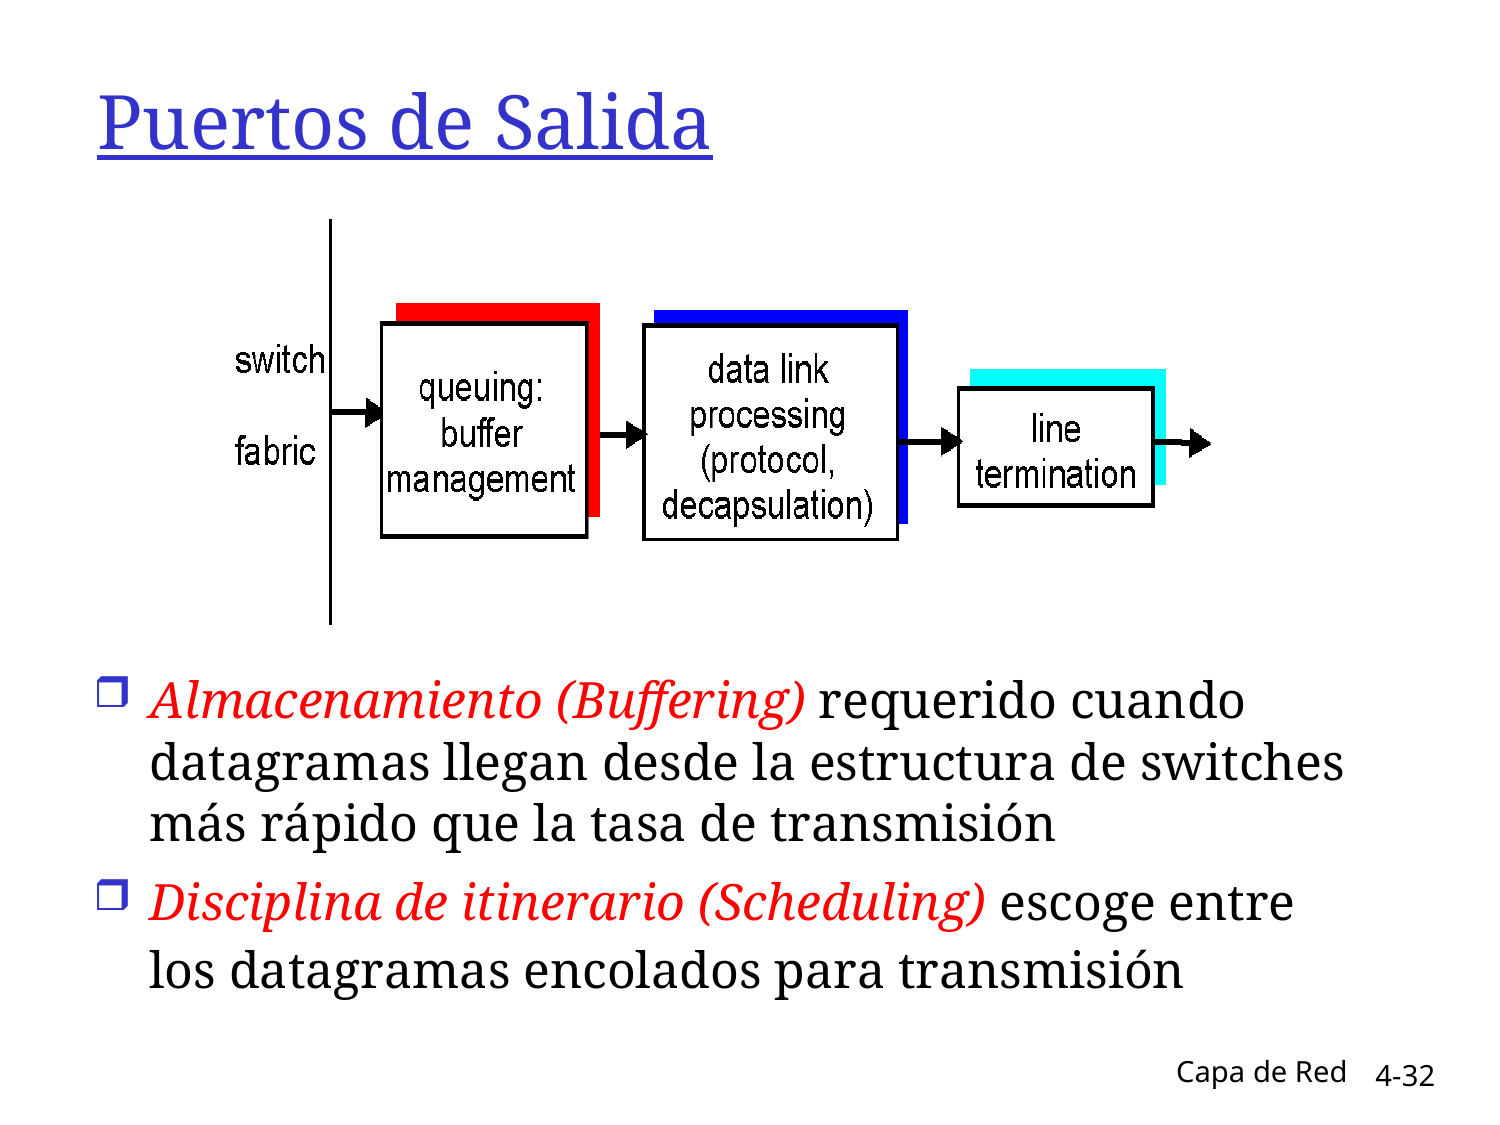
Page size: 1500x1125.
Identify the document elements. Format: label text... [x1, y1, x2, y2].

picture [235, 219, 1211, 625]
list Almacenamiento (Buffering) requerido cuando datagramas llegan desde la estructura de switches más rápido que la tasa de transmisión Disciplina de itinerario (Scheduling) escoge entre los datagramas encolados para transmisión [78, 662, 1368, 1015]
title Puertos de Salida [82, 65, 1358, 179]
